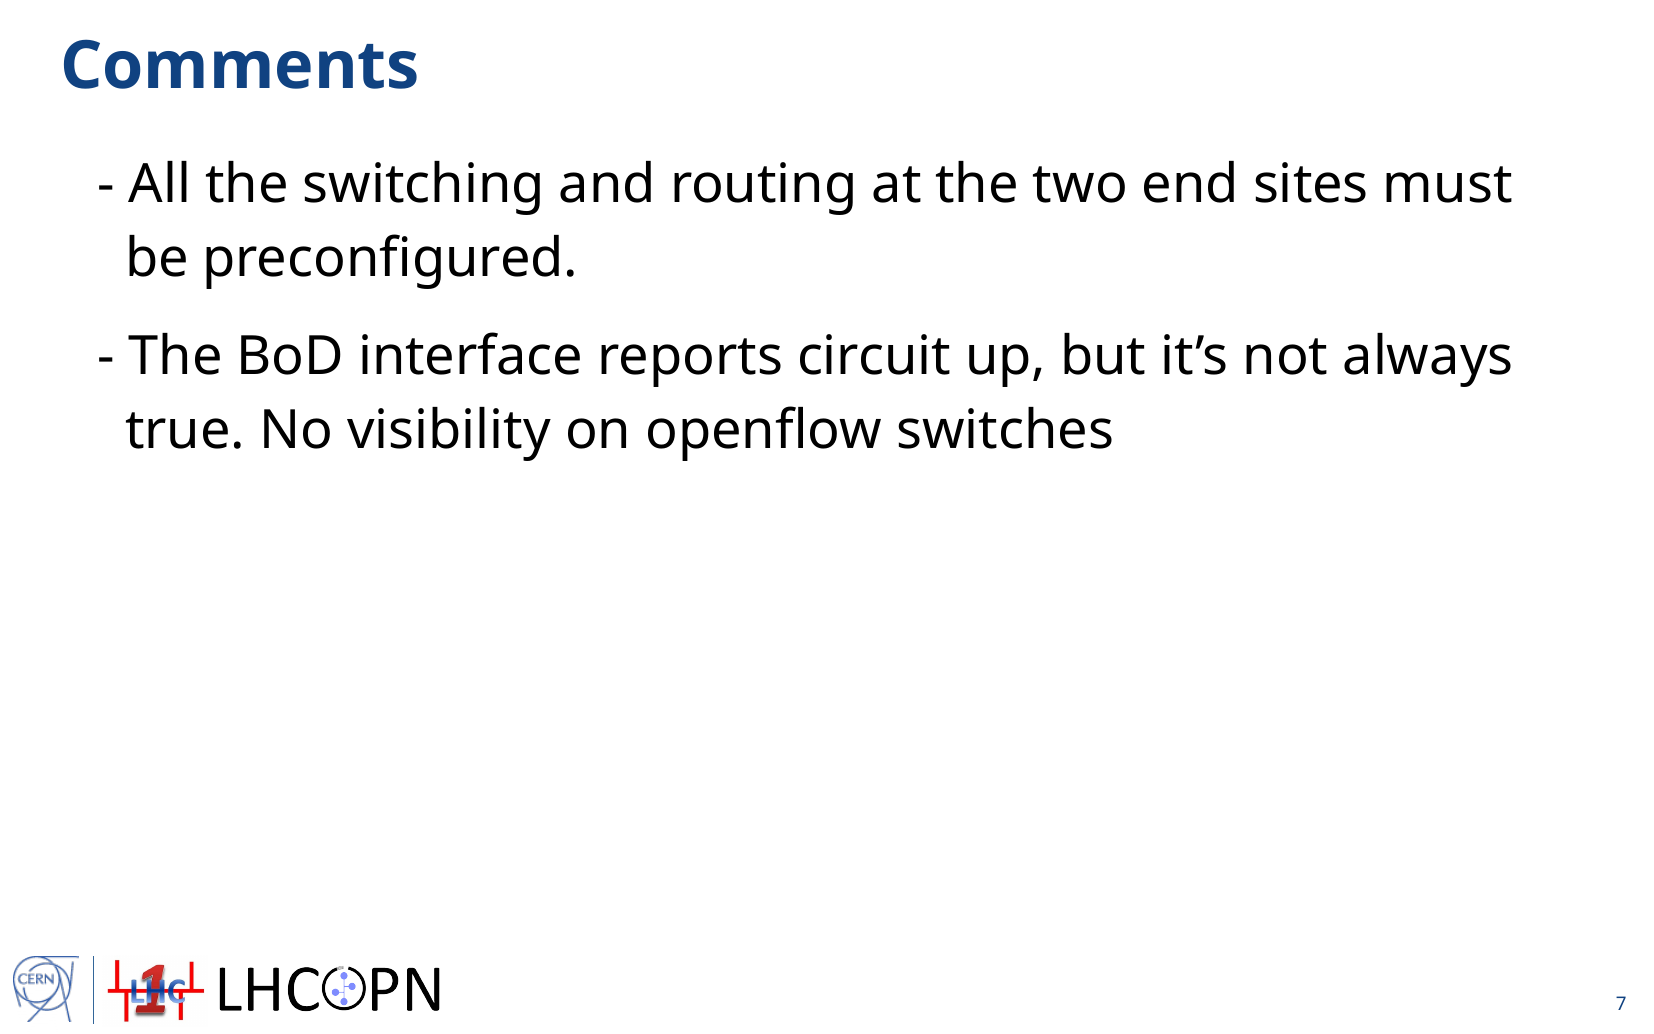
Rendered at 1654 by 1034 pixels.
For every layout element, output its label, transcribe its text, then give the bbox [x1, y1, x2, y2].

title Comments [60, 0, 1528, 138]
text_box - All the switching and routing at the two end sites must be preconfigured. - The BoD interface reports circuit up, but it’s not always true. No visibility on openflow switches [82, 137, 1563, 1034]
picture [13, 956, 79, 1032]
